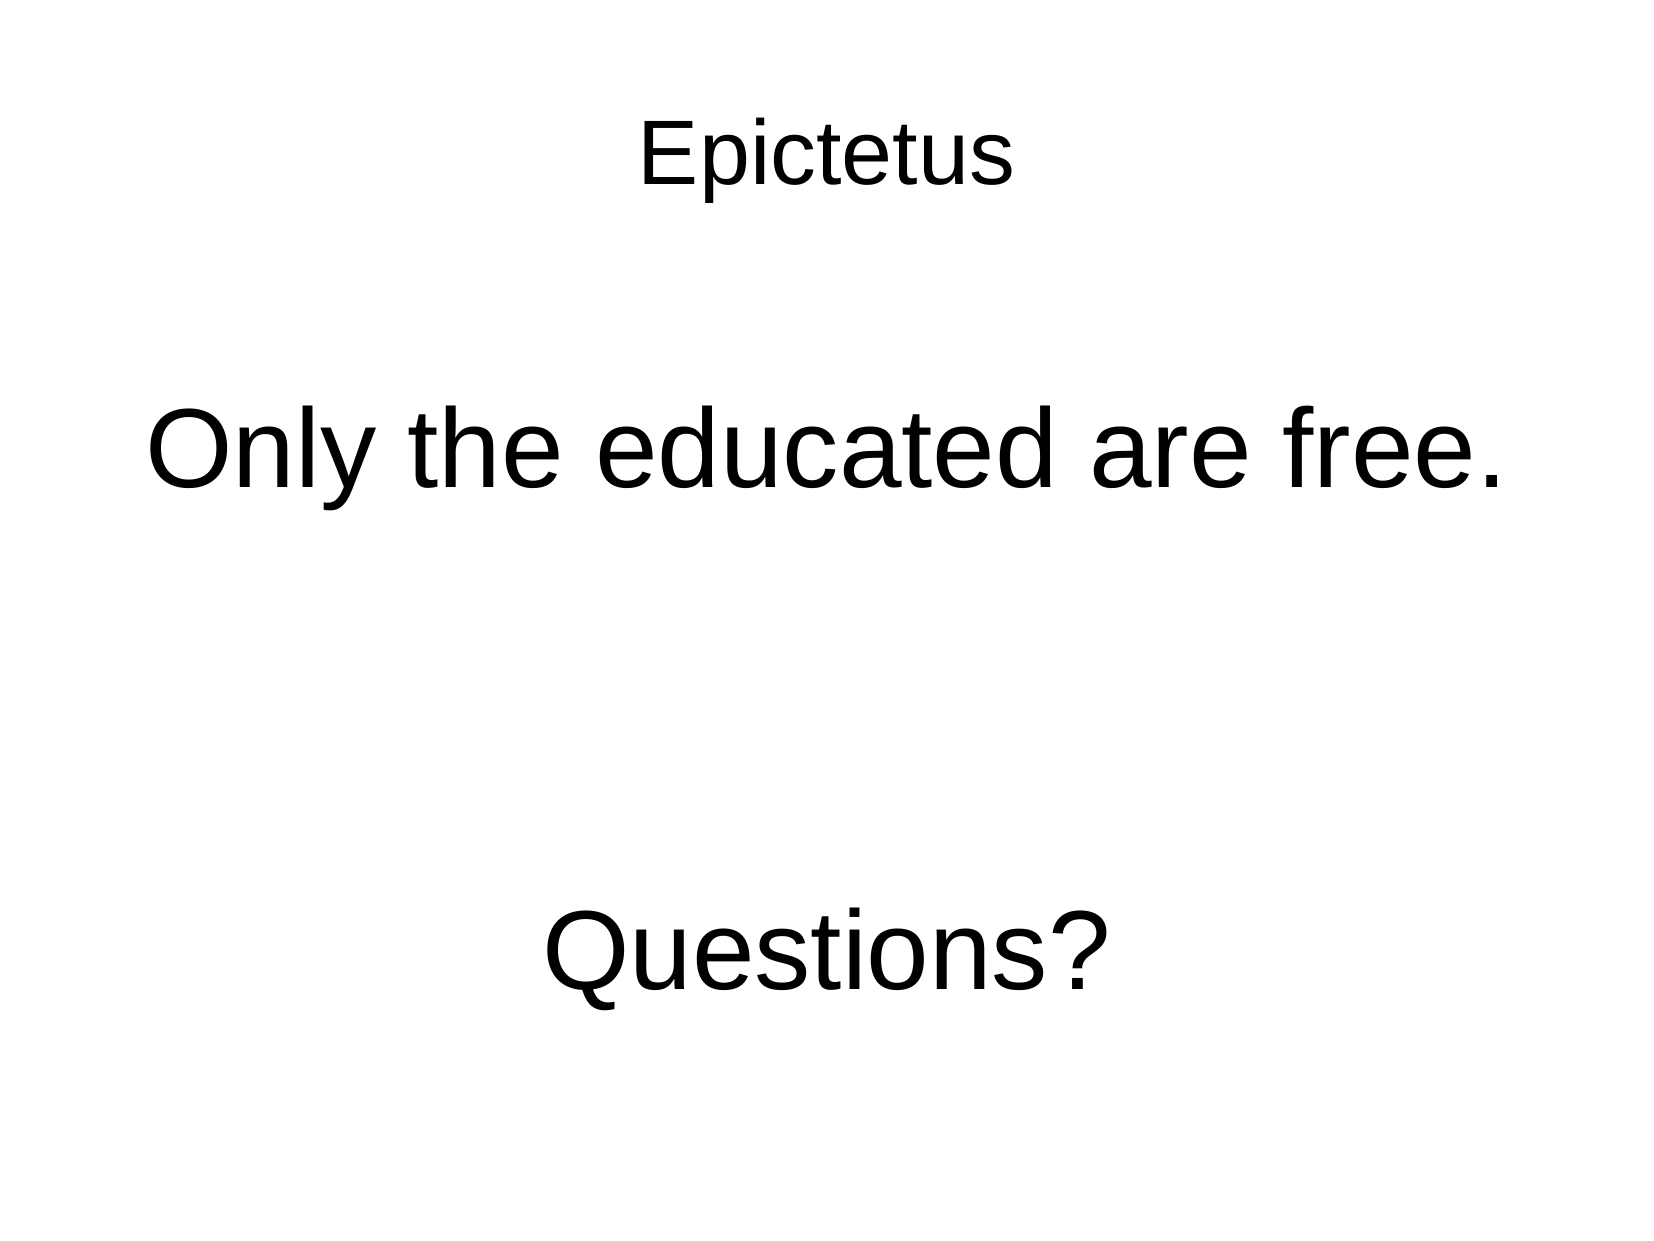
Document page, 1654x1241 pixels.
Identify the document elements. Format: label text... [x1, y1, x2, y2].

subtitle Only the educated are free. Questions? [82, 297, 1571, 1102]
title Epictetus [82, 56, 1571, 250]
